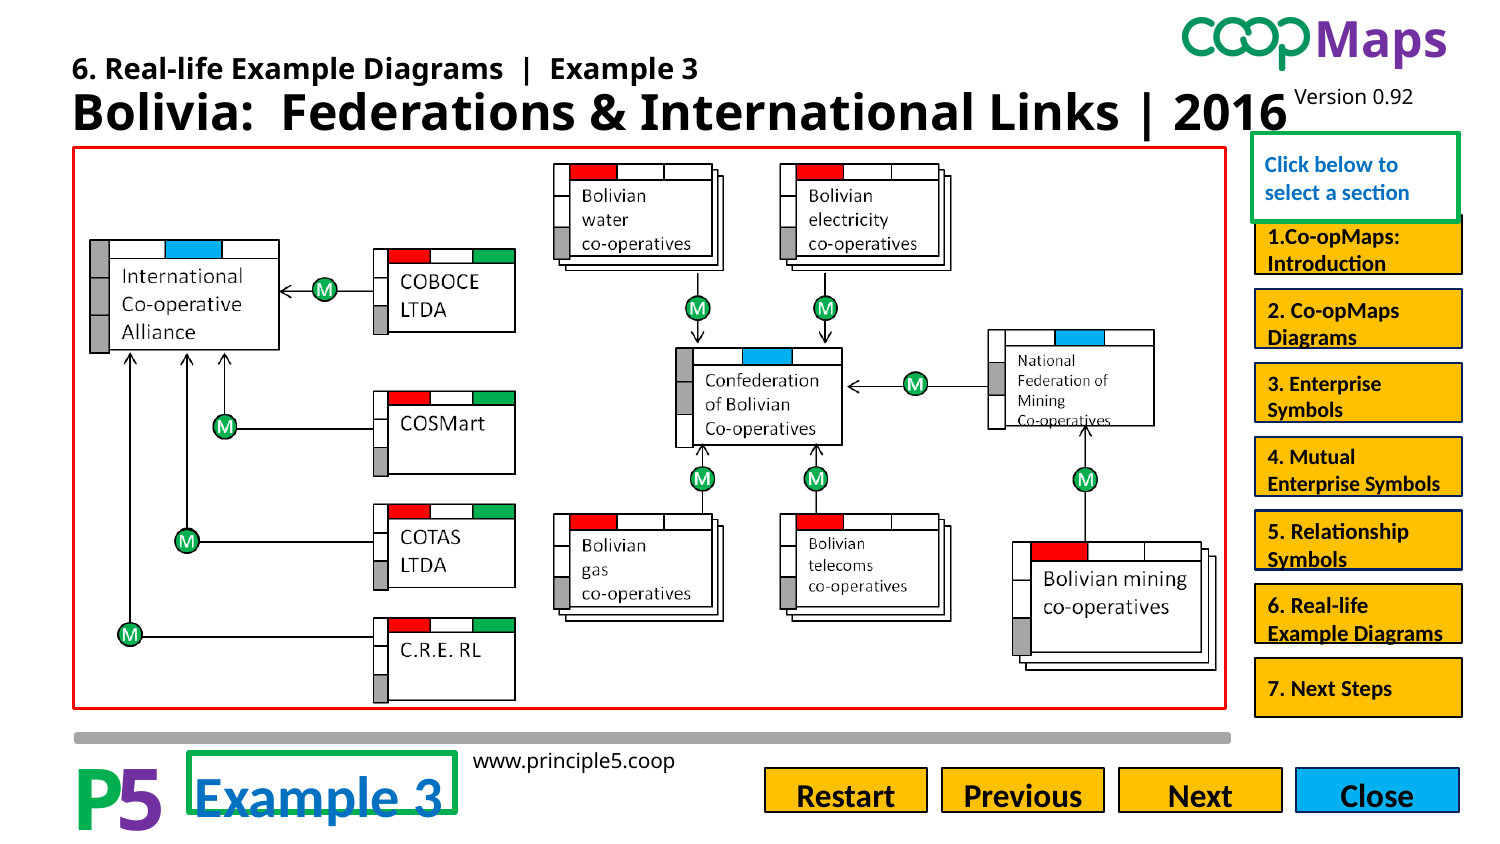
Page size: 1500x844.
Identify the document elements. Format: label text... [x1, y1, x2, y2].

text_box 5 [103, 744, 199, 827]
picture [1181, 17, 1310, 71]
text_box Close [1296, 767, 1459, 813]
text_box Maps [1299, 0, 1460, 76]
text_box Previous [942, 767, 1105, 813]
text_box Version 0.92 [1281, 73, 1459, 119]
text_box Restart [764, 767, 928, 813]
text_box 5. Relationship Symbols [1254, 510, 1462, 570]
text_box 7. Next Steps [1254, 658, 1462, 718]
text_box Click below to select a section [1252, 132, 1459, 222]
text_box Next [1119, 767, 1282, 813]
text_box www.principle5.coop [454, 744, 751, 783]
text_box P [59, 738, 103, 827]
text_box Bolivia: Federations & International Links | 2016 [59, 73, 1252, 148]
text_box 1.Co-opMaps: Introduction [1254, 215, 1462, 275]
text_box 2. Co-opMaps Diagrams [1254, 289, 1462, 349]
text_box Example 3 [336, 794, 347, 812]
text_box [76, 735, 1229, 742]
text_box 3. Enterprise Symbols [1254, 362, 1462, 422]
text_box Example 3 [189, 753, 455, 812]
text_box 6. Real-life Example Diagrams | Example 3 [59, 44, 711, 93]
text_box [73, 147, 1226, 709]
text_box 4. Mutual Enterprise Symbols [1254, 436, 1462, 496]
text_box 6. Real-life Example Diagrams [1254, 584, 1462, 644]
